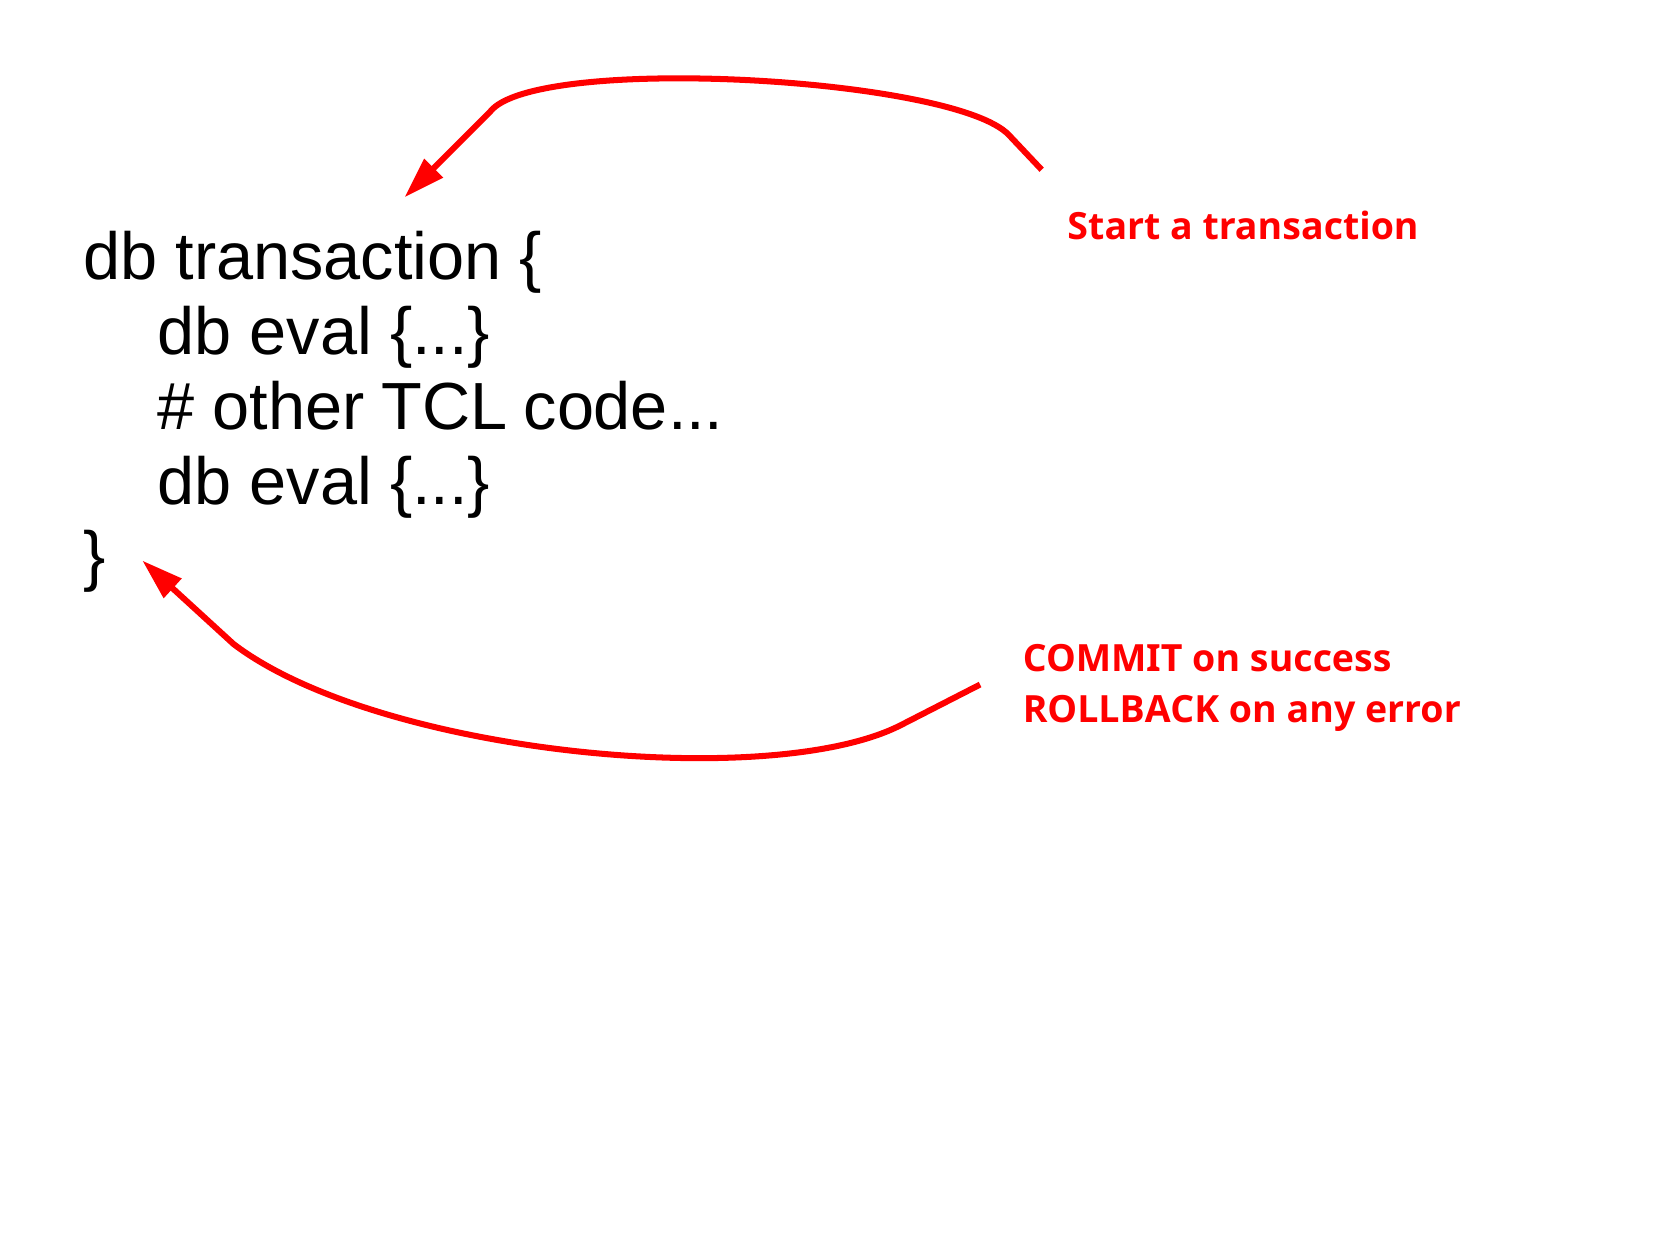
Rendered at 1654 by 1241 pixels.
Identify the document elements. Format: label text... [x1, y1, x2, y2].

text_box db transaction { db eval {...} # other TCL code... db eval {...} } [68, 212, 741, 611]
text_box COMMIT on success ROLLBACK on any error [1005, 621, 1481, 755]
text_box Start a transaction [1049, 188, 1438, 266]
